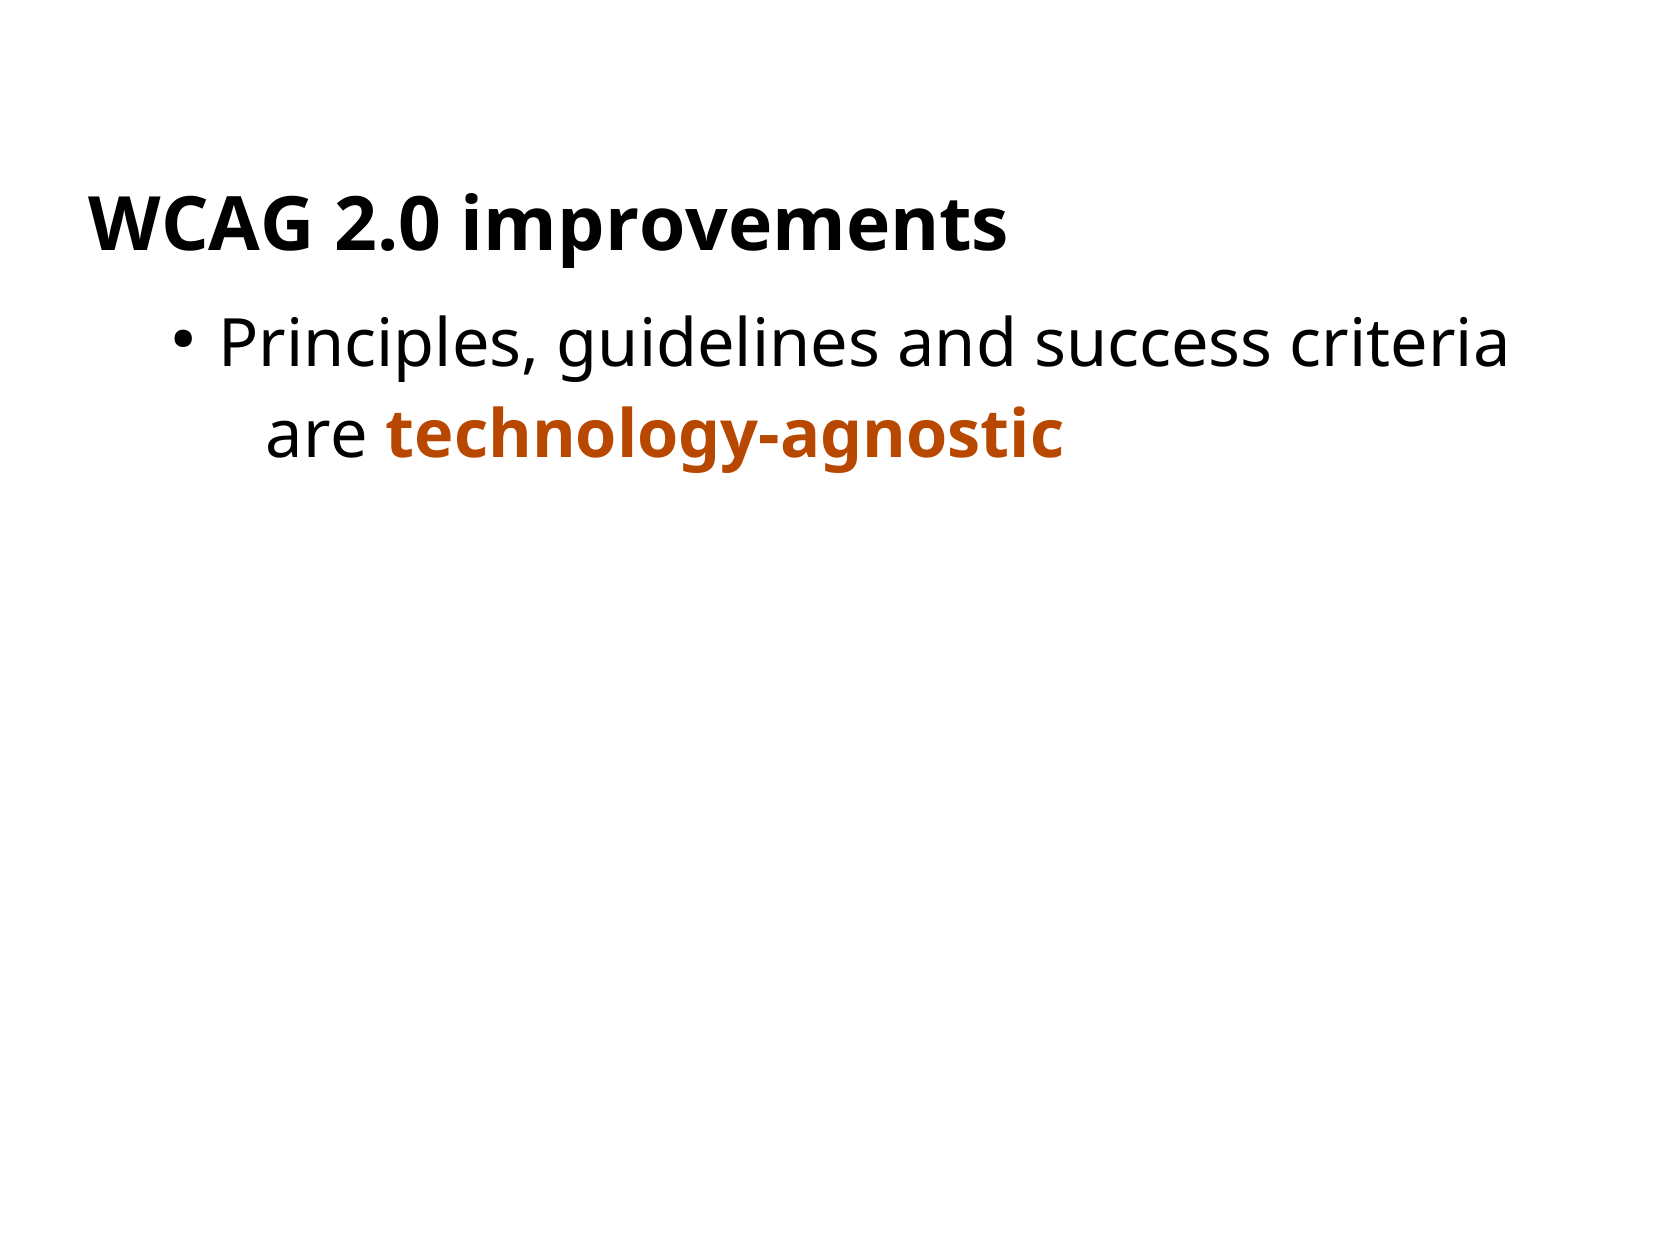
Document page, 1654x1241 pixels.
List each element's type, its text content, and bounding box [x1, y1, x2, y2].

title WCAG 2.0 improvements [88, 176, 1565, 267]
list Principles, guidelines and success criteria are technology-agnostic [88, 295, 1565, 1137]
